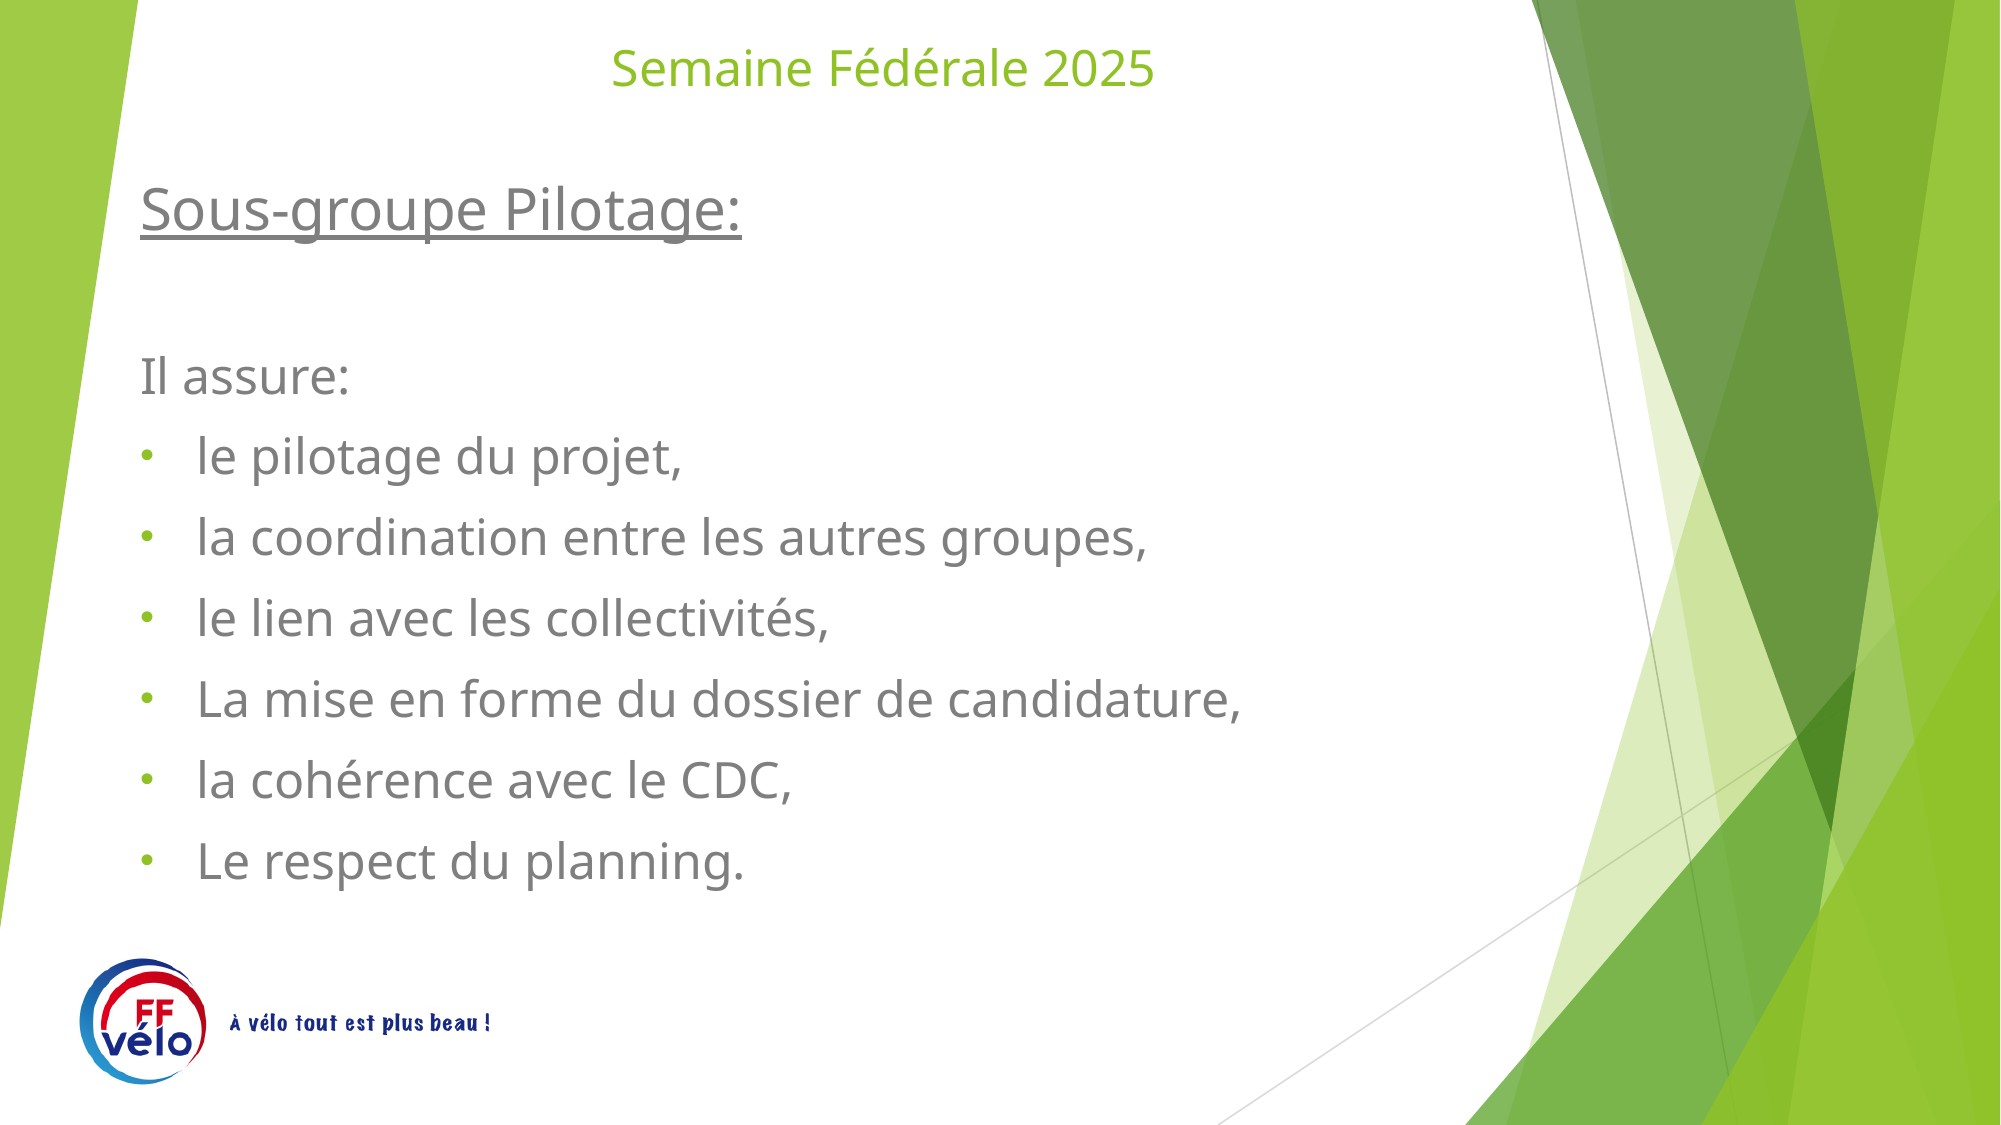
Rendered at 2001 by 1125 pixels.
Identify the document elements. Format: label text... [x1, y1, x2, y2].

subtitle Sous-groupe Pilotage: Il assure: le pilotage du projet, la coordination entre les autres groupes, le lien avec les collectivités, La mise en forme du dossier de candidature, la cohérence avec le CDC, Le respect du planning. [125, 164, 1522, 961]
picture [78, 954, 504, 1088]
title Semaine Fédérale 2025 [247, 15, 1522, 105]
